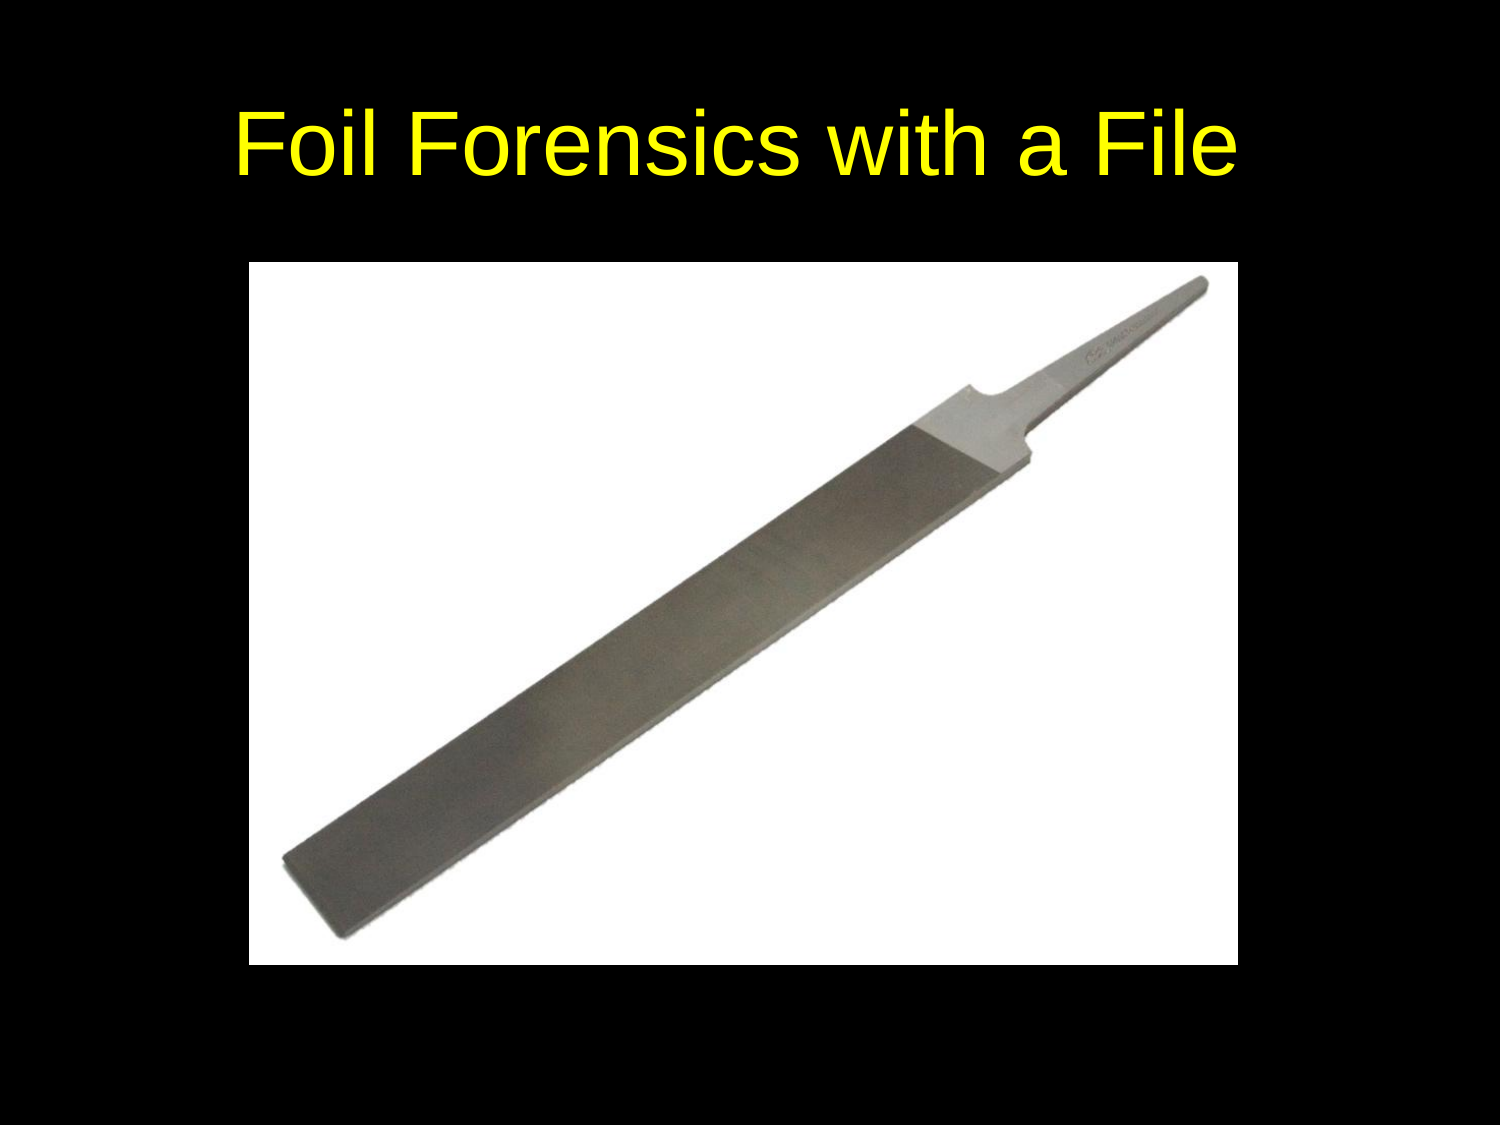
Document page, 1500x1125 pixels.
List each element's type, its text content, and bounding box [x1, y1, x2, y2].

title Foil Forensics with a File [75, 45, 1426, 233]
picture [249, 262, 1238, 965]
